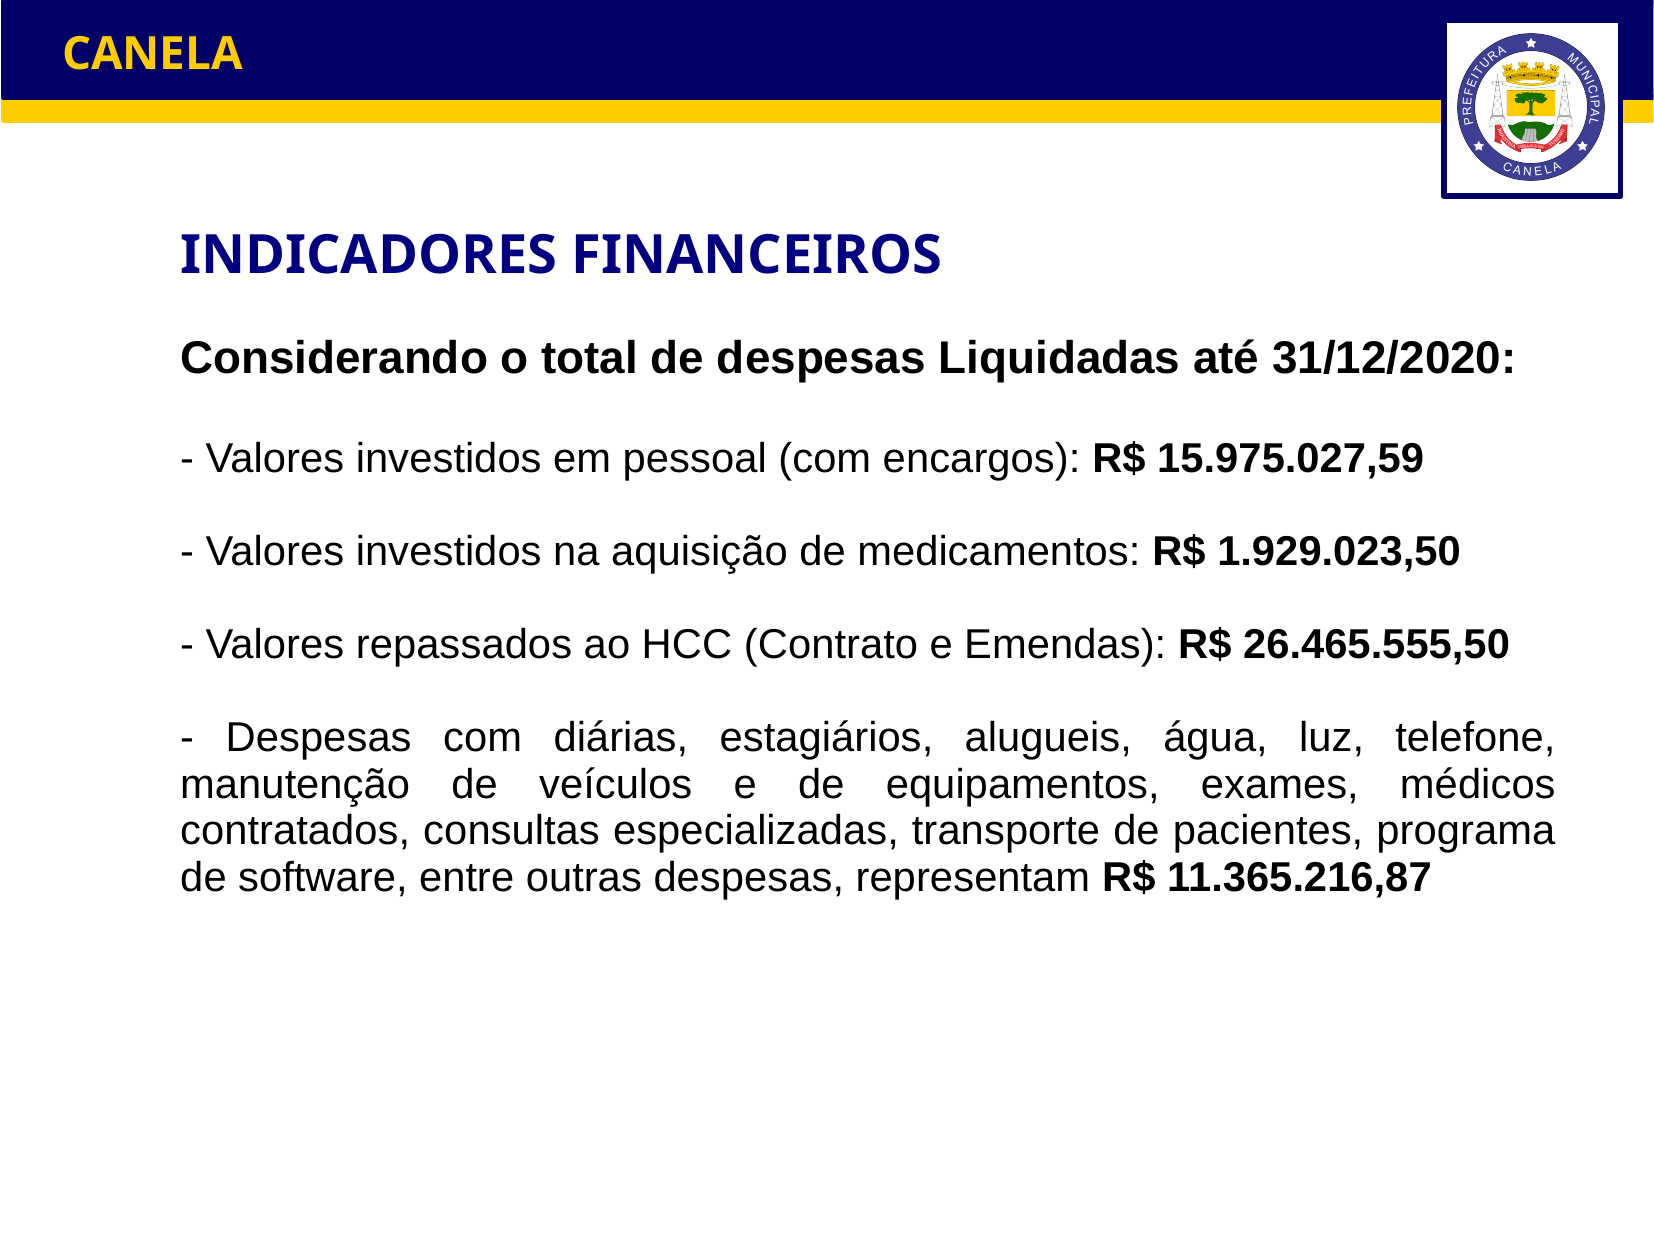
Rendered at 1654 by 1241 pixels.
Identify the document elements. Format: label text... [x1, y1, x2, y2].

picture [1457, 33, 1605, 181]
text_box Considerando o total de despesas Liquidadas até 31/12/2020: - Valores investidos em pessoal (com encargos): R$ 15.975.027,59 - Valores investidos na aquisição de medicamentos: R$ 1.929.023,50 - Valores repassados ao HCC (Contrato e Emendas): R$ 26.465.555,50 - Despesas com diárias, estagiários, alugueis, água, luz, telefone, manutenção de veículos e de equipamentos, exames, médicos contratados, consultas especializadas, transporte de pacientes, programa de software, entre outras despesas, representam R$ 11.365.216,87 [165, 325, 1571, 908]
text_box CANELA [47, 13, 853, 93]
text_box INDICADORES FINANCEIROS [165, 208, 1441, 325]
text_box [3, 0, 1654, 197]
